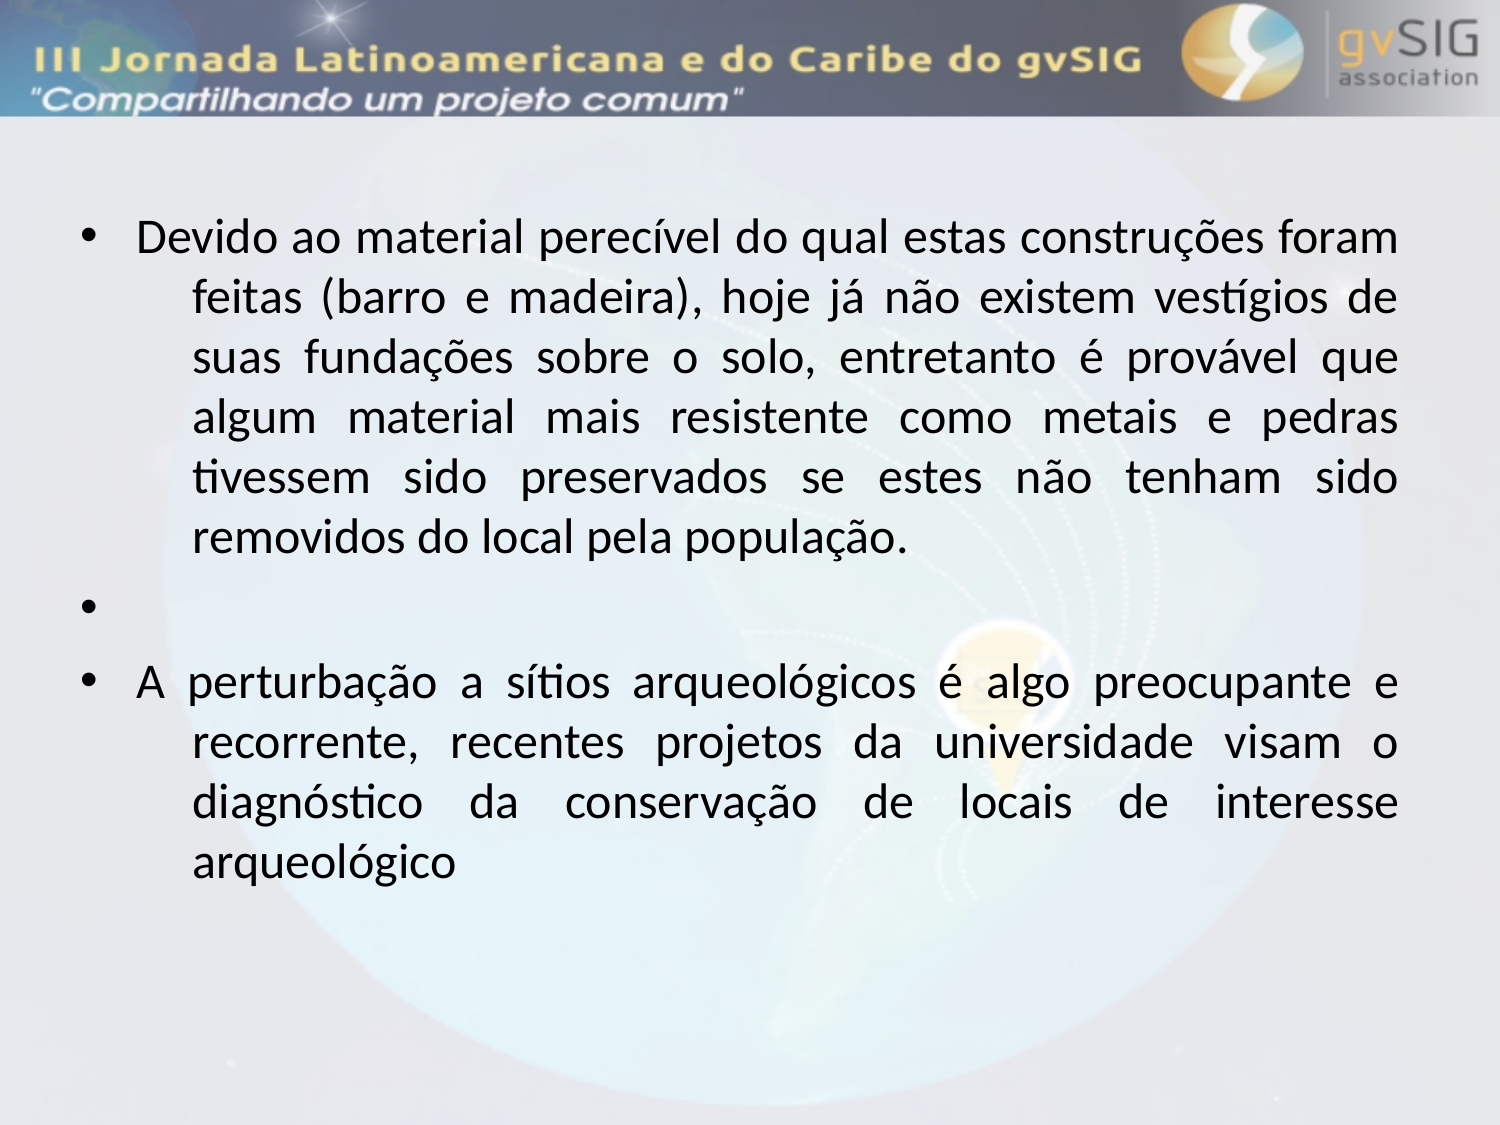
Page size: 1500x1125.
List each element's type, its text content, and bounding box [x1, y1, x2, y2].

list Devido ao material perecível do qual estas construções foram feitas (barro e madeira), hoje já não existem vestígios de suas fundações sobre o solo, entretanto é provável que algum material mais resistente como metais e pedras tivessem sido preservados se estes não tenham sido removidos do local pela população. A perturbação a sítios arqueológicos é algo preocupante e recorrente, recentes projetos da universidade visam o diagnóstico da conservação de locais de interesse arqueológico [64, 196, 1415, 939]
